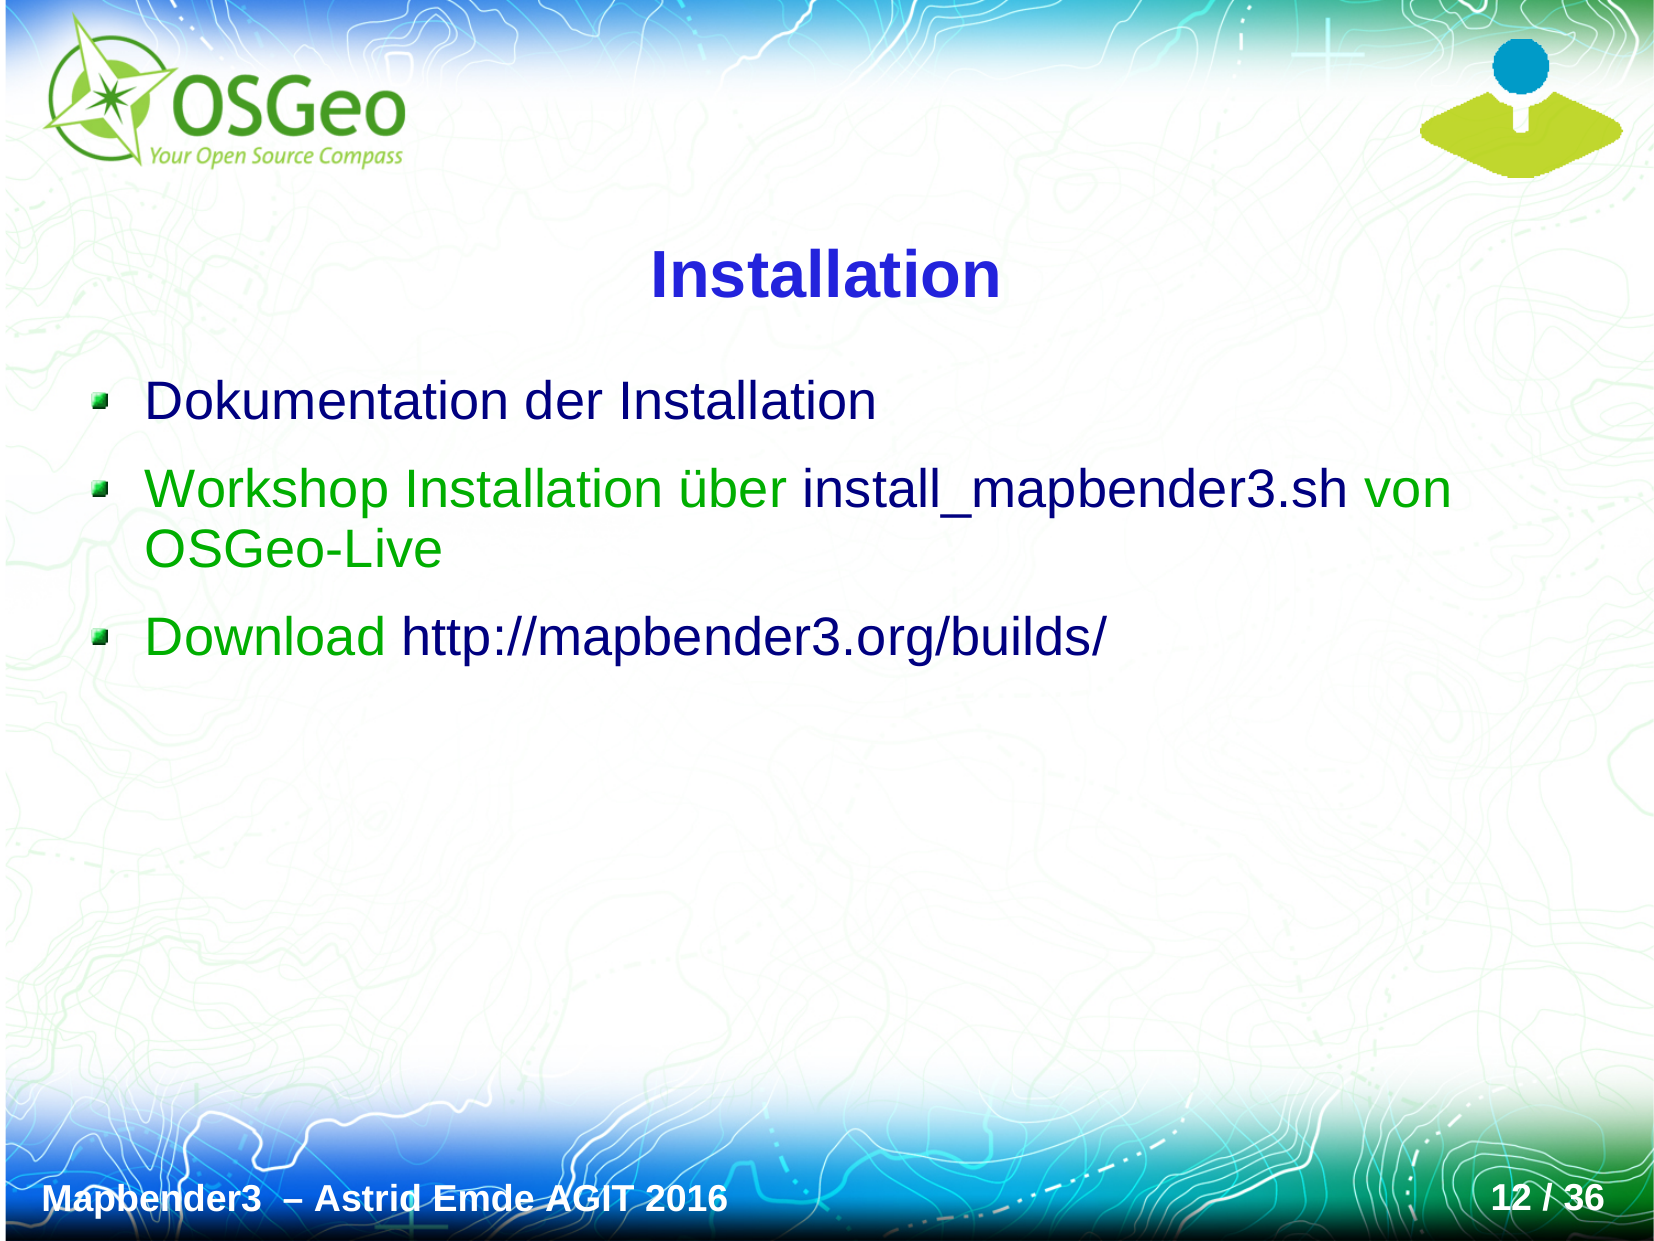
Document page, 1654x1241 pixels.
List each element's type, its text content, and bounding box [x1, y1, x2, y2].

picture [5, 0, 1654, 1241]
list Dokumentation der Installation Workshop Installation über install_mapbender3.sh von OSGeo-Live Download http://mapbender3.org/builds/ [74, 370, 1563, 1174]
title Installation [82, 200, 1571, 349]
